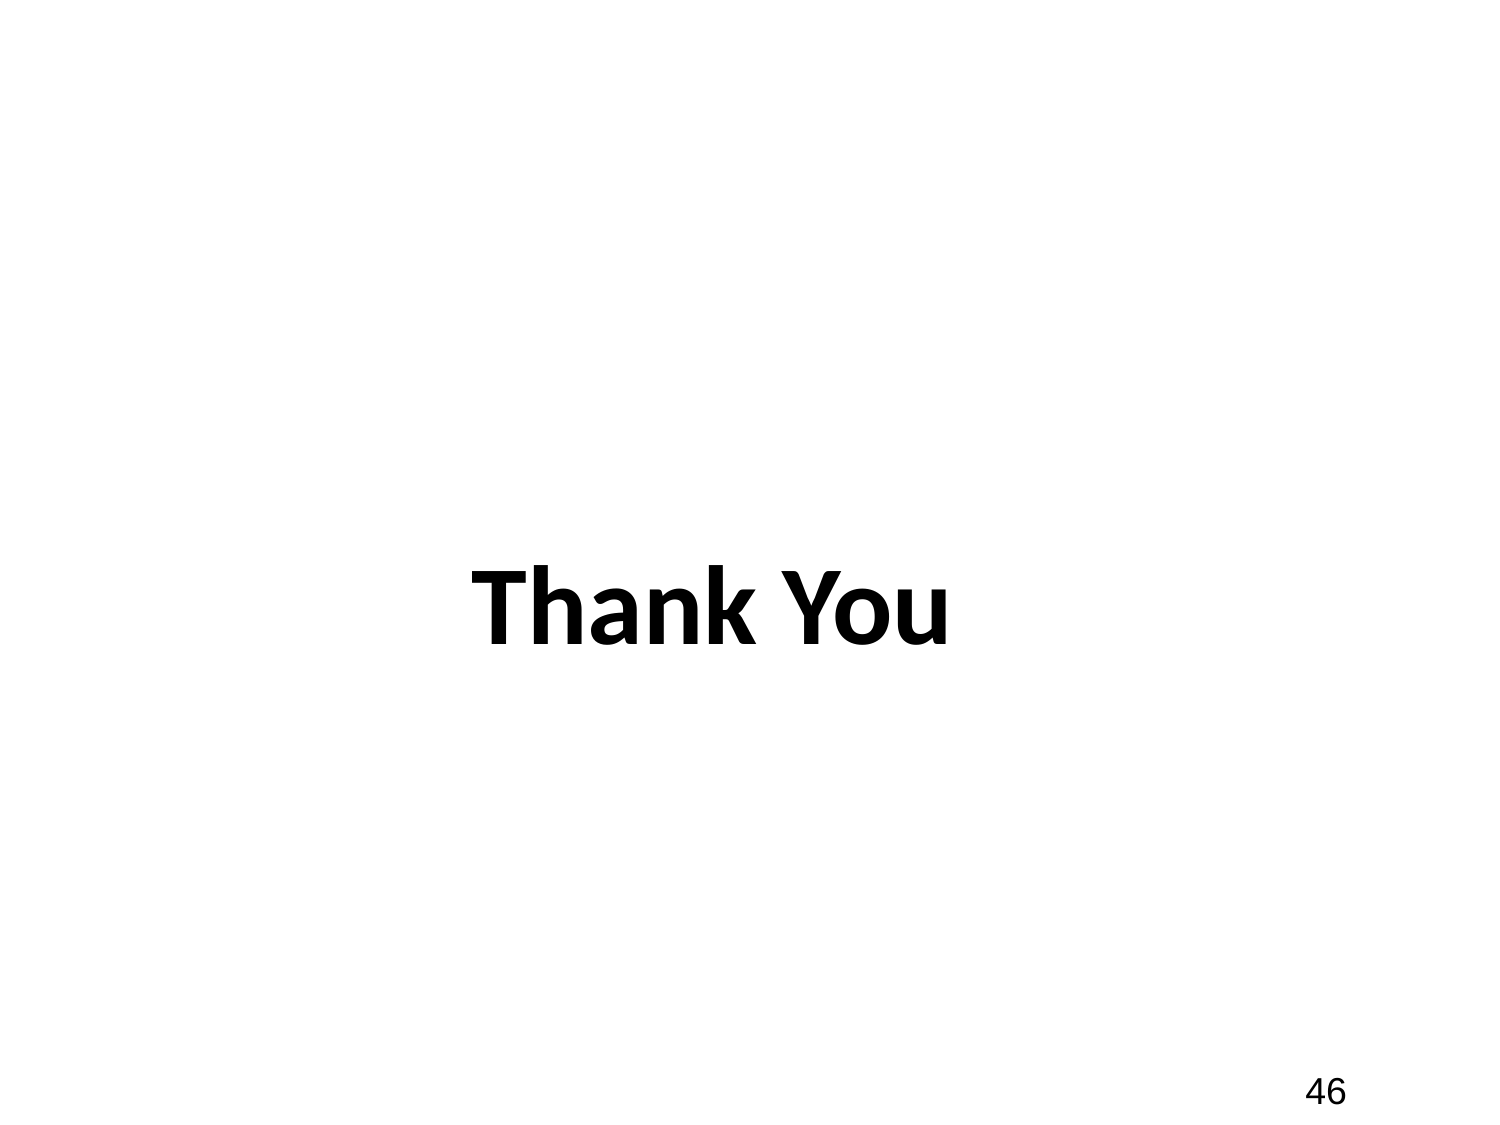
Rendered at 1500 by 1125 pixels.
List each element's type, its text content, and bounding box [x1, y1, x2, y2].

text_box Thank You [249, 525, 1176, 675]
